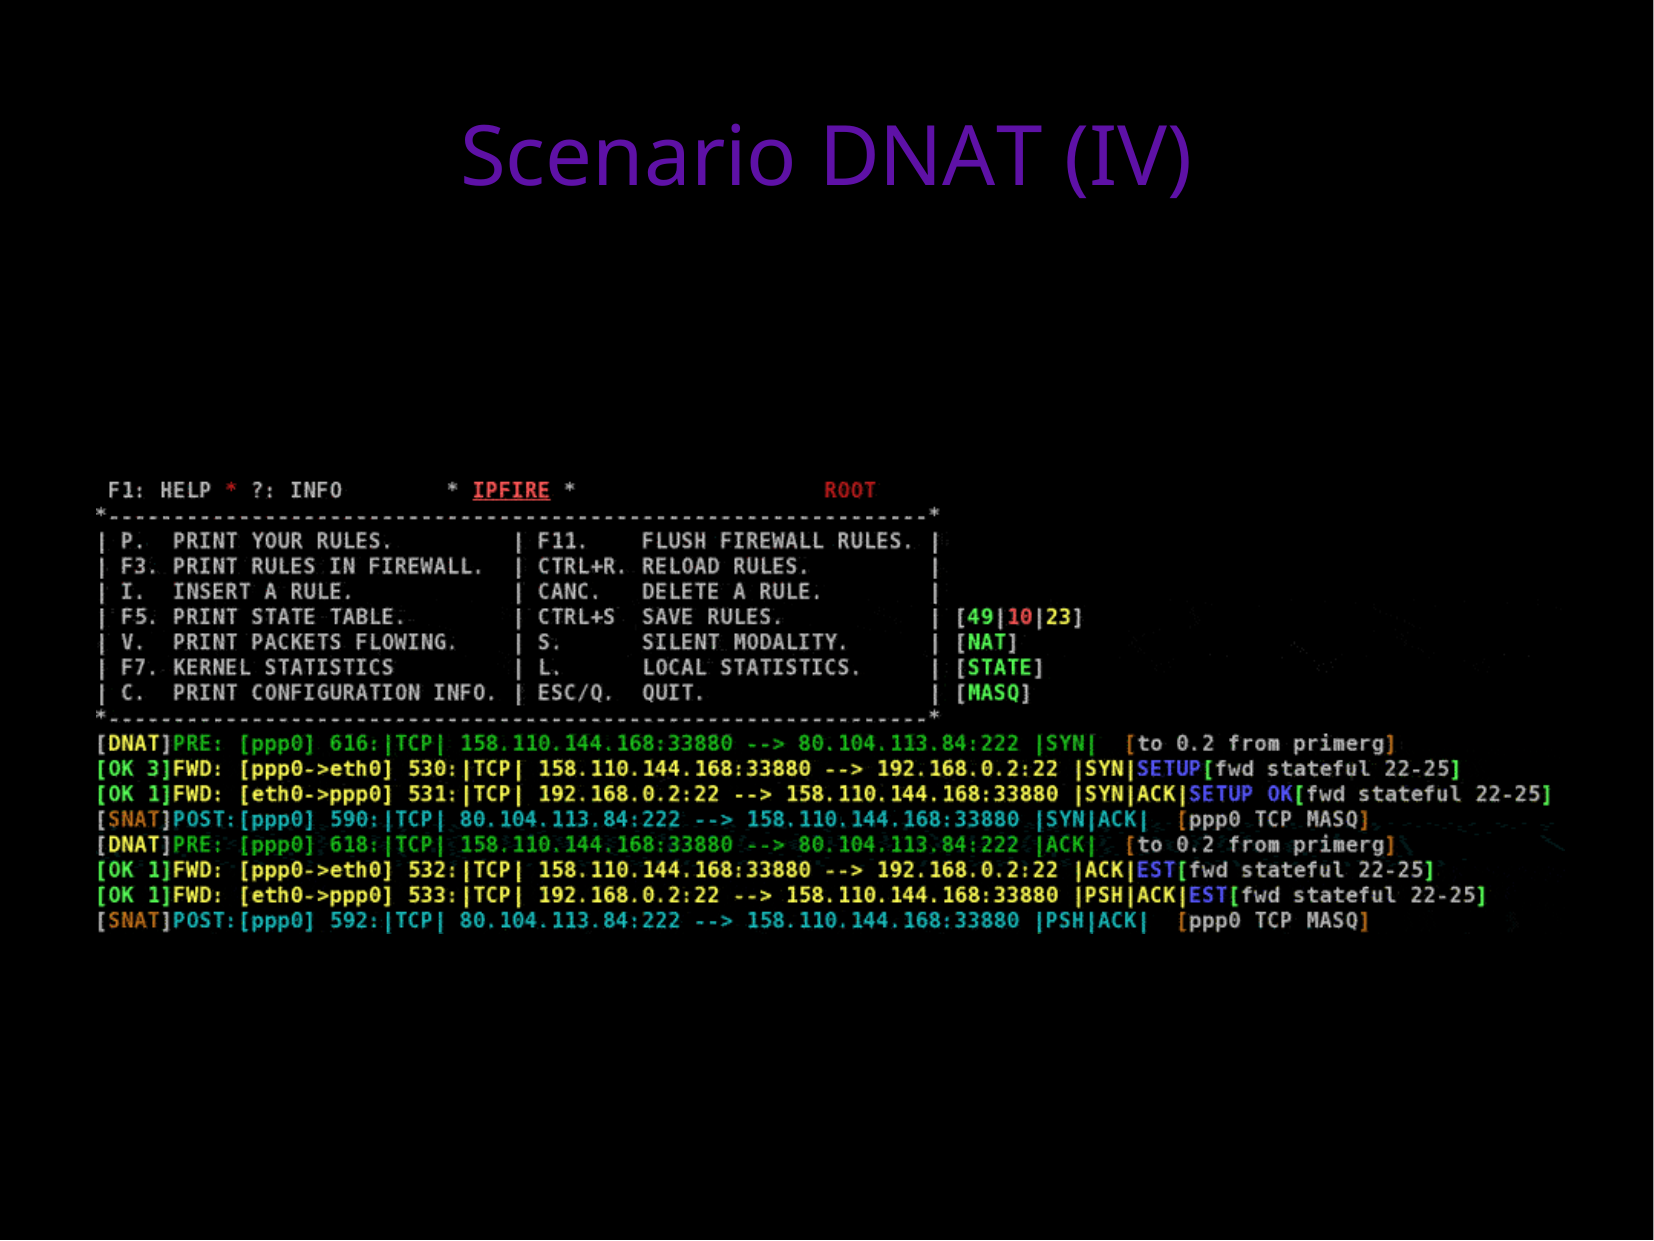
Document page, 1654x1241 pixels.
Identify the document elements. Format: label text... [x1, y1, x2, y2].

title Scenario DNAT (IV) [82, 49, 1571, 257]
picture [96, 468, 1565, 934]
